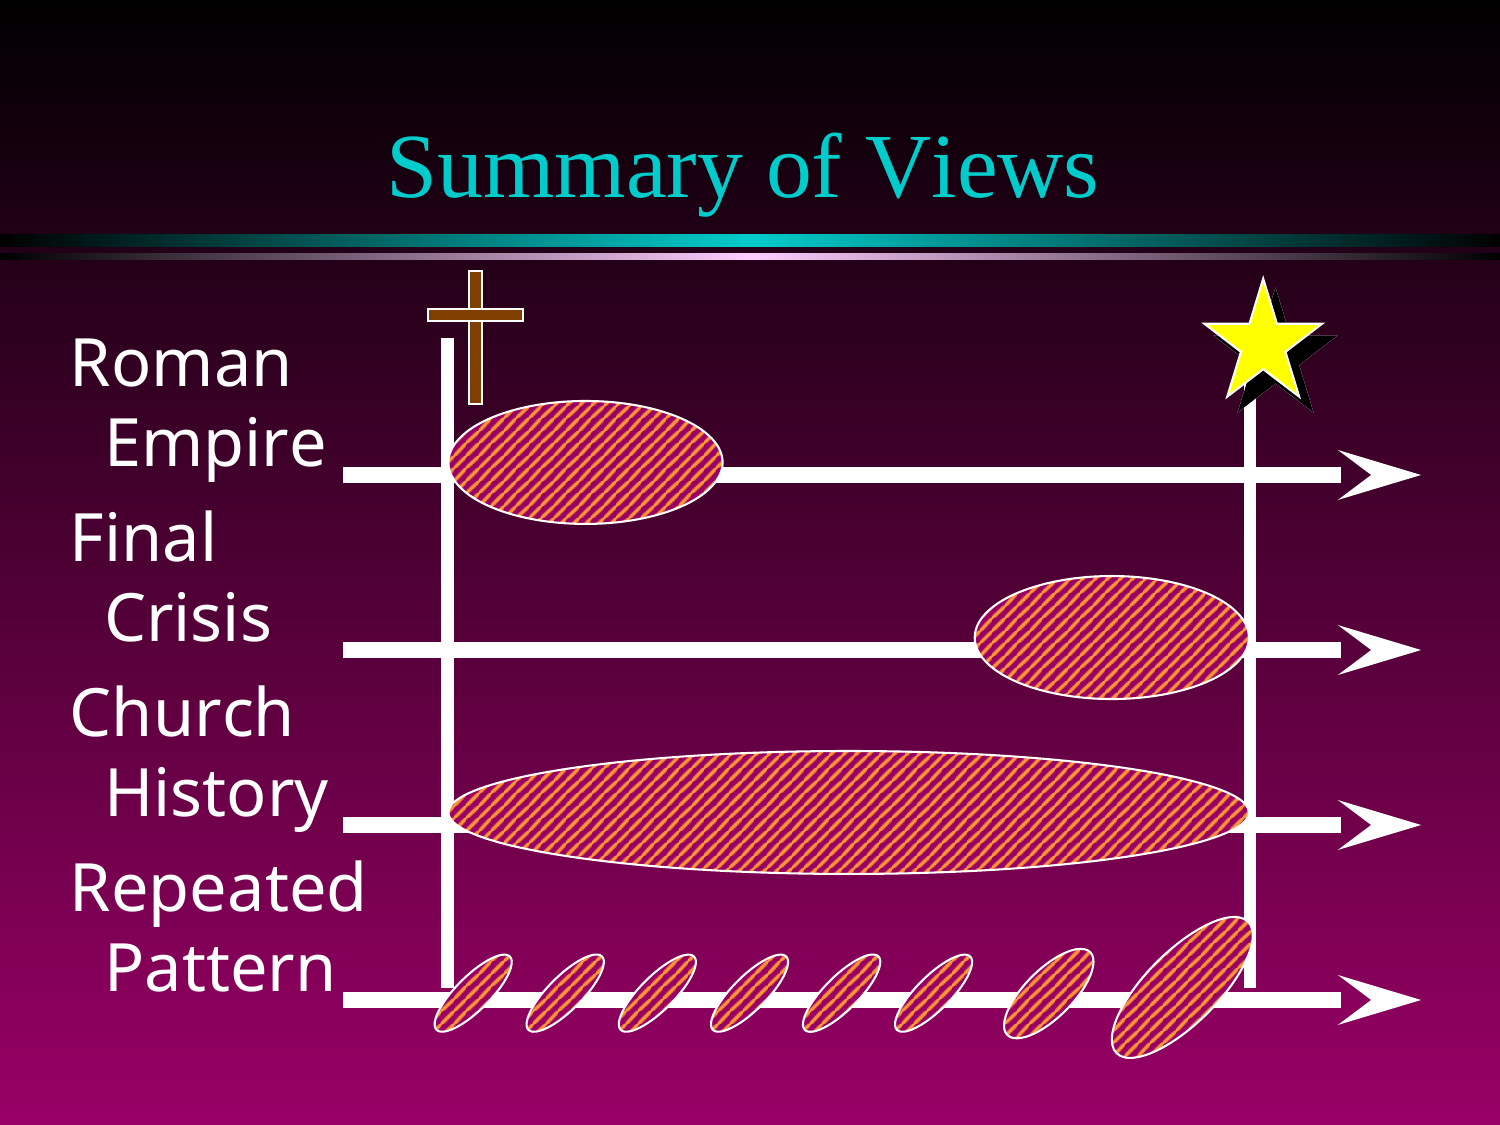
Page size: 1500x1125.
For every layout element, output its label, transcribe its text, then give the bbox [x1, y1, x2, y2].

text_box [1204, 278, 1323, 397]
text_box [1111, 916, 1253, 1058]
text_box Repeated Pattern [37, 837, 488, 1013]
text_box [448, 400, 723, 524]
text_box [974, 576, 1249, 700]
text_box Church History [37, 662, 438, 837]
text_box [488, 954, 512, 1003]
text_box [895, 954, 973, 1032]
text_box Final Crisis [37, 487, 438, 662]
text_box [526, 954, 604, 1032]
text_box [711, 954, 789, 1032]
text_box [618, 954, 696, 1032]
title Summary of Views [99, 37, 1388, 225]
text_box [448, 751, 1249, 874]
text_box [1004, 948, 1094, 1039]
text_box [427, 271, 523, 404]
text_box Roman Empire [37, 312, 438, 487]
text_box [803, 954, 881, 1032]
text_box [434, 1013, 477, 1032]
